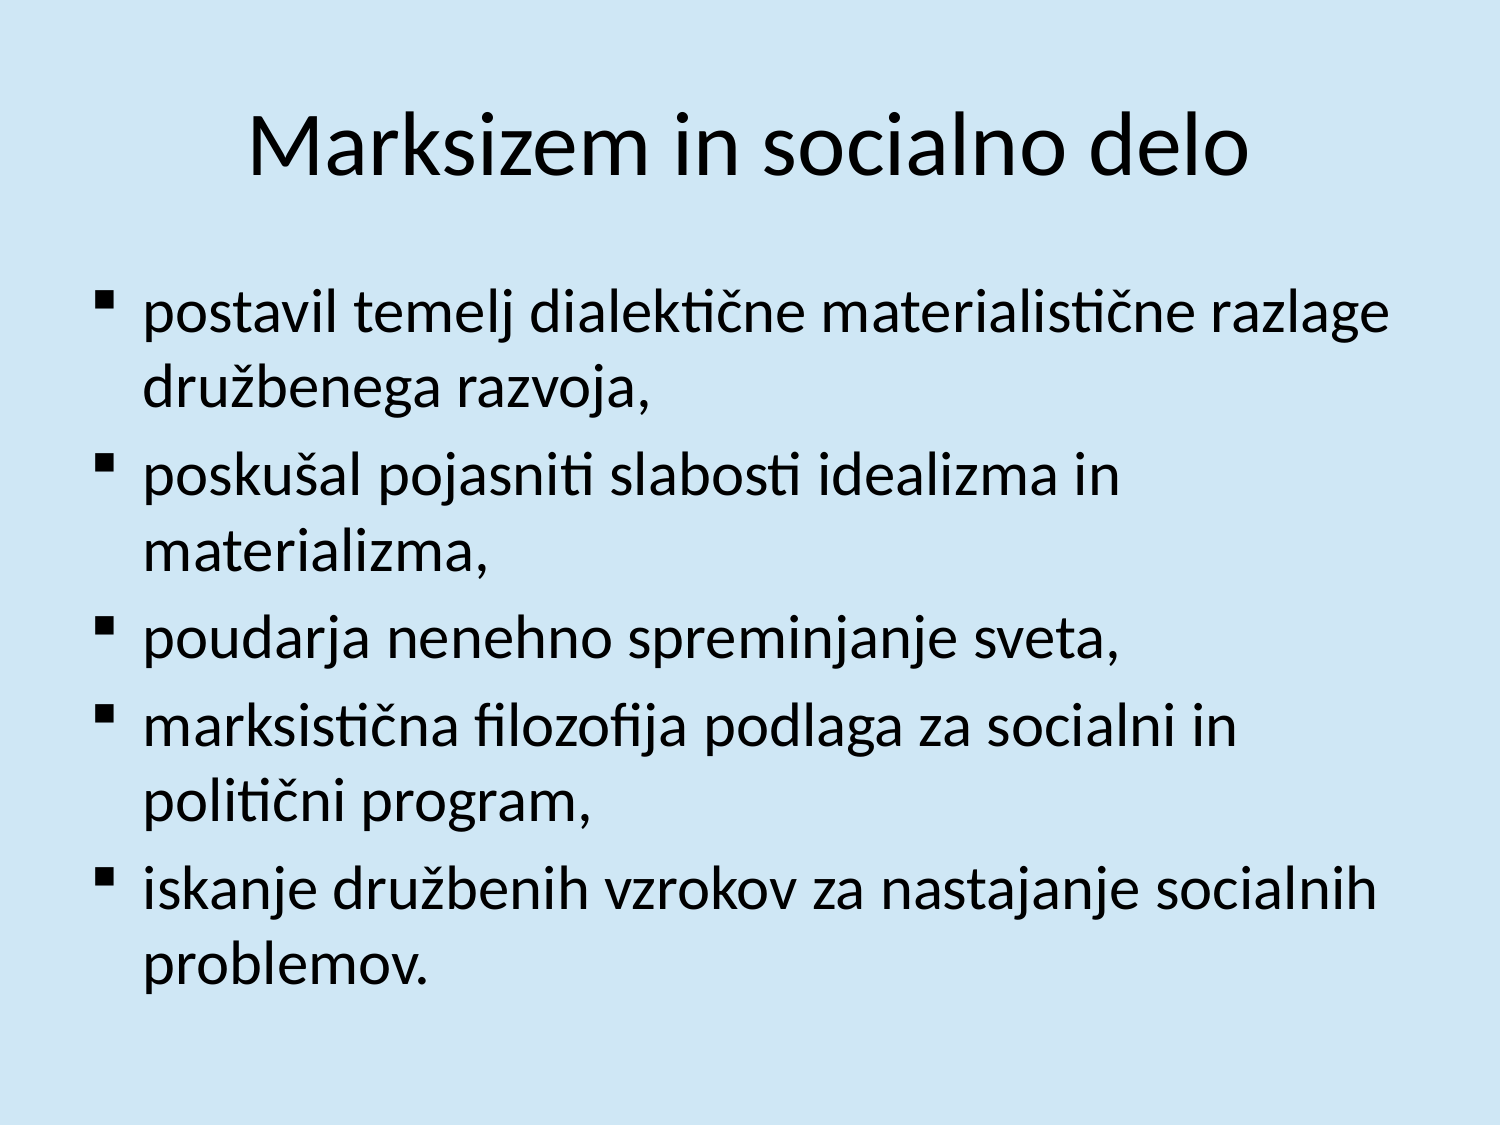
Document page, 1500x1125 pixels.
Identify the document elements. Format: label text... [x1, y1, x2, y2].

title Marksizem in socialno delo [75, 45, 1425, 233]
list postavil temelj dialektične materialistične razlage družbenega razvoja, poskušal pojasniti slabosti idealizma in materializma, poudarja nenehno spreminjanje sveta, marksistična filozofija podlaga za socialni in politični program, iskanje družbenih vzrokov za nastajanje socialnih problemov. [75, 262, 1425, 1005]
